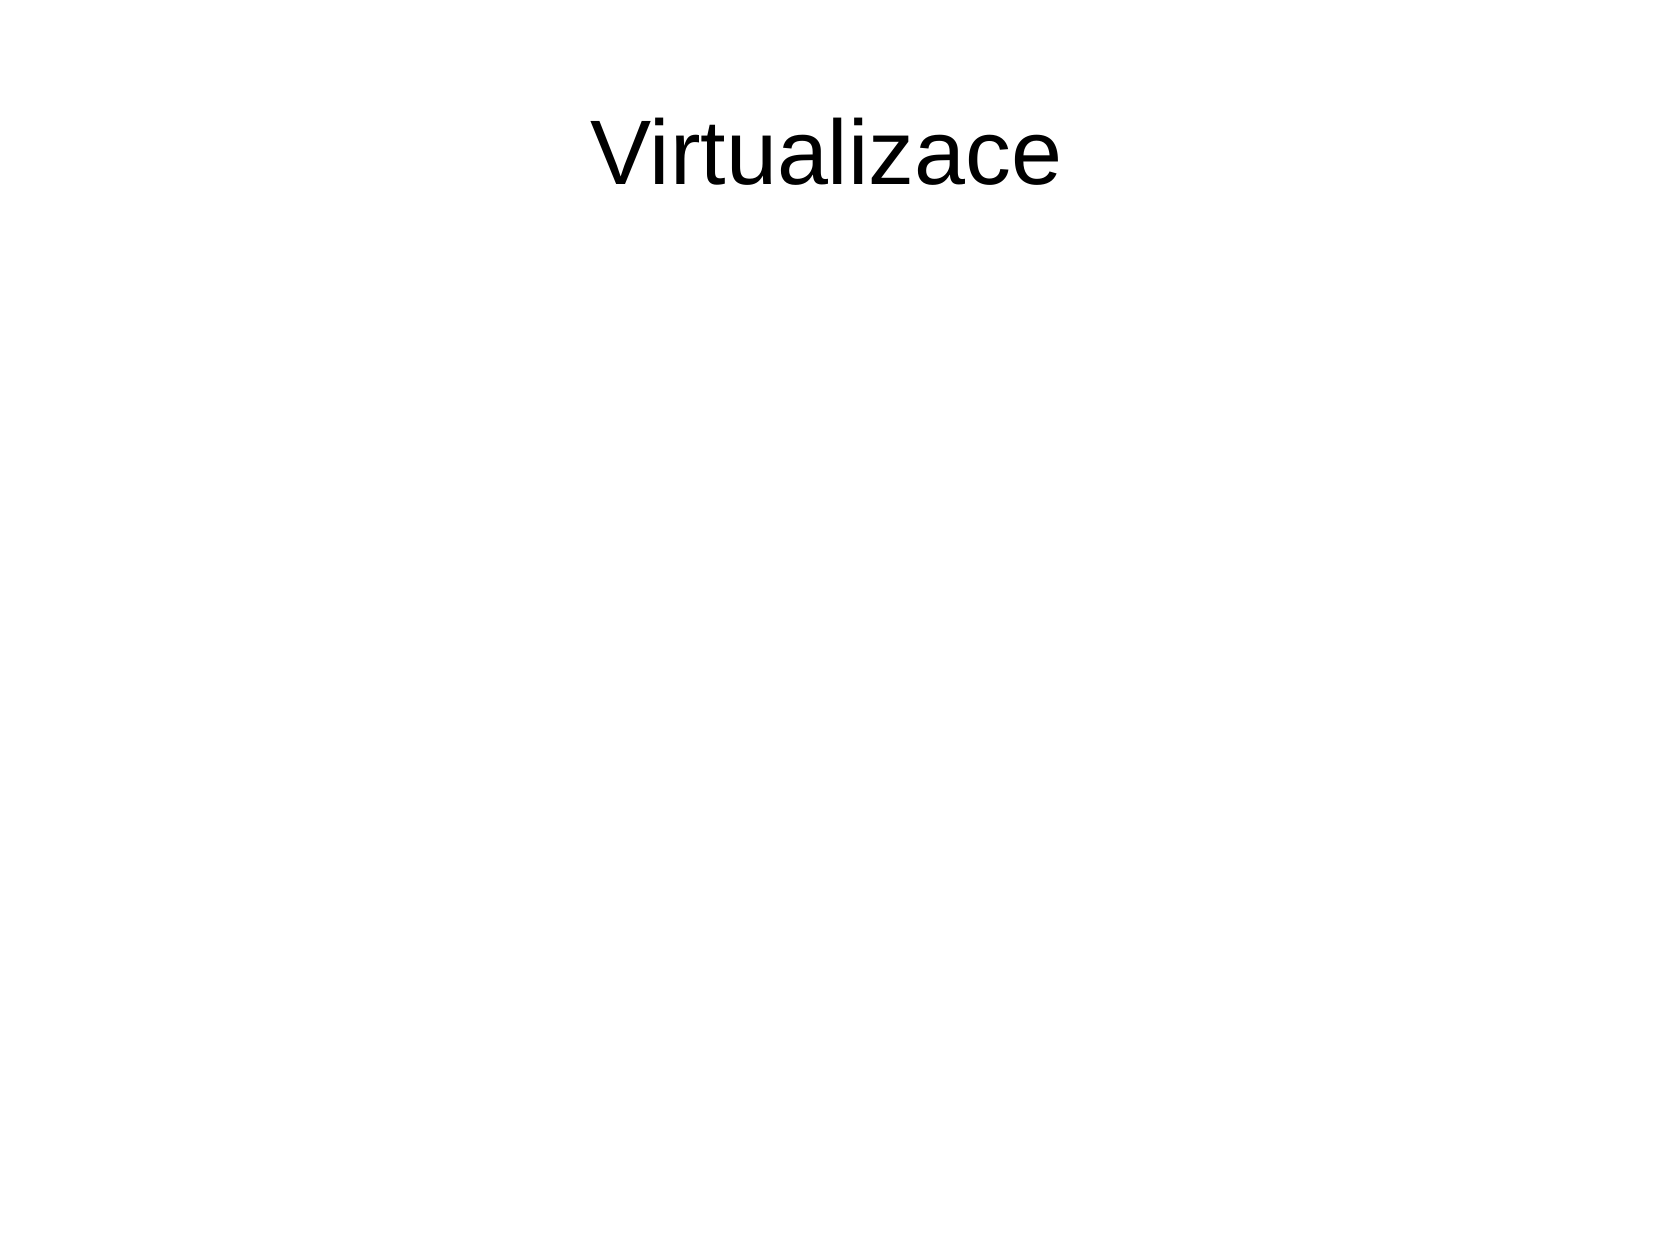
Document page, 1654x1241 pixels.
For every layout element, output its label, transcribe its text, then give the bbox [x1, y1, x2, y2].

title Virtualizace [82, 49, 1571, 257]
